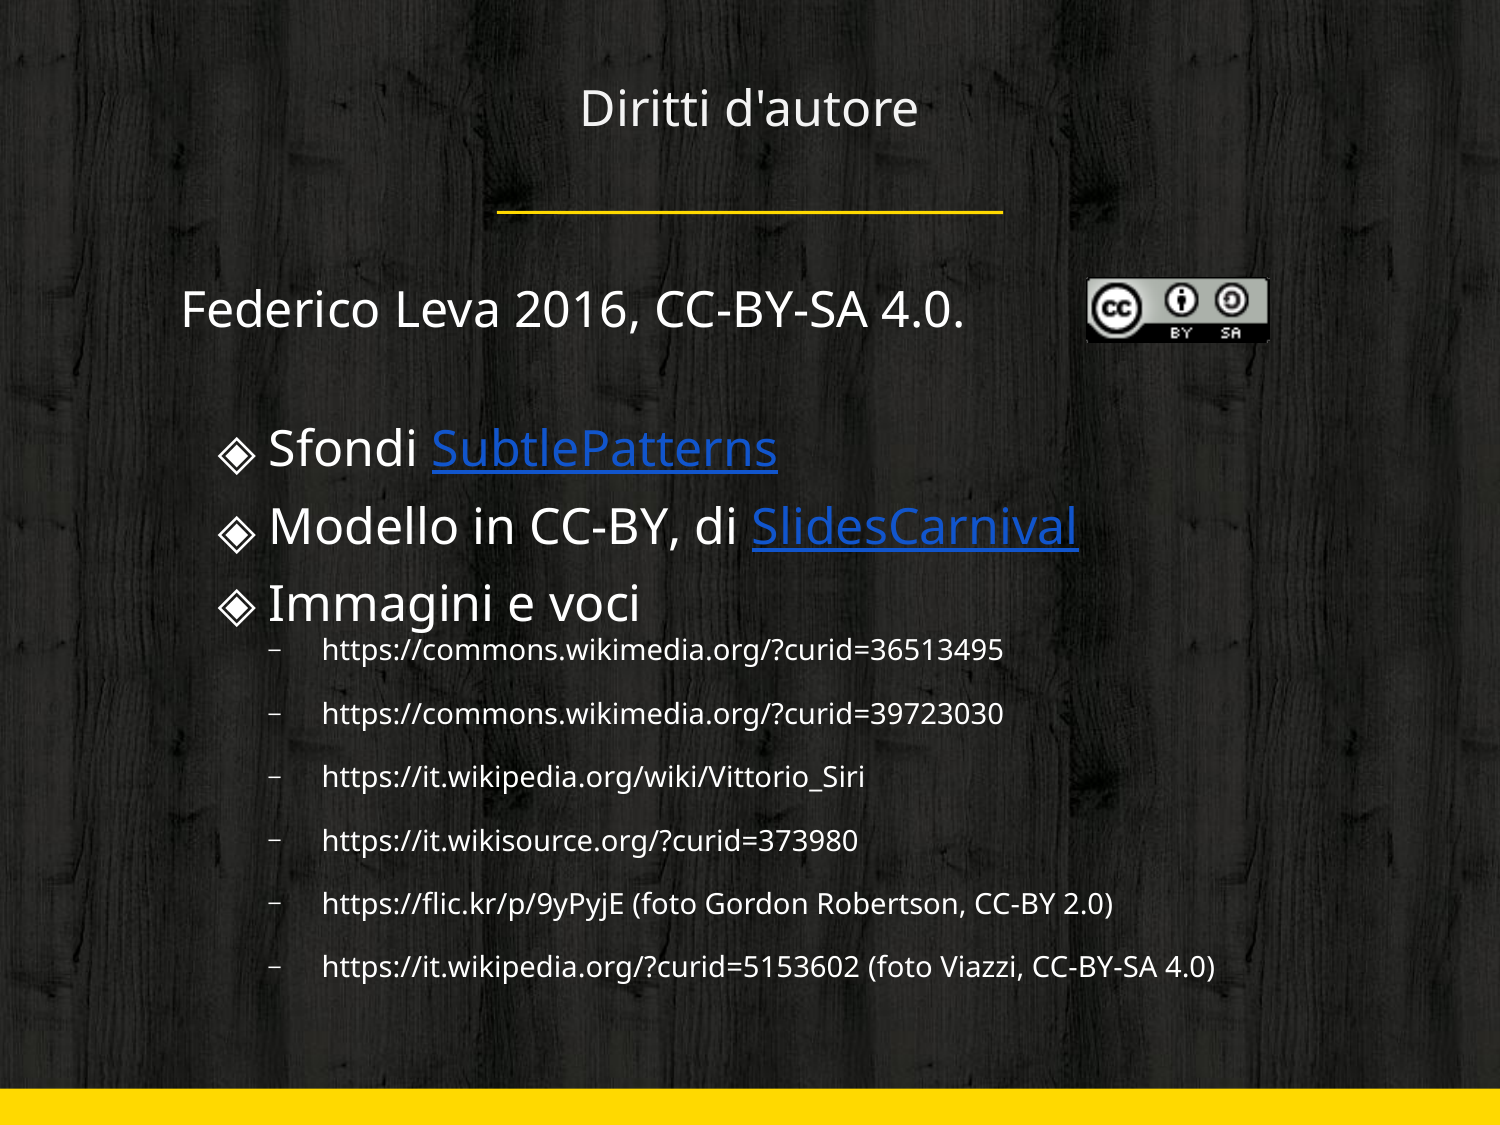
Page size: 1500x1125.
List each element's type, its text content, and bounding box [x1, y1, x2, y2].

title Diritti d'autore [75, 0, 1425, 213]
picture [0, 0, 1500, 1088]
list Federico Leva 2016, CC-BY-SA 4.0. Sfondi SubtlePatterns Modello in CC-BY, di SlidesCarnival Immagini e voci https://commons.wikimedia.org/?curid=36513495 https://commons.wikimedia.org/?curid=39723030 https://it.wikipedia.org/wiki/Vittorio_Siri https://it.wikisource.org/?curid=373980 https://flic.kr/p/9yPyjE (foto Gordon Robertson, CC-BY 2.0) https://it.wikipedia.org/?curid=5153602 (foto Viazzi, CC-BY-SA 4.0) [164, 262, 1335, 1056]
